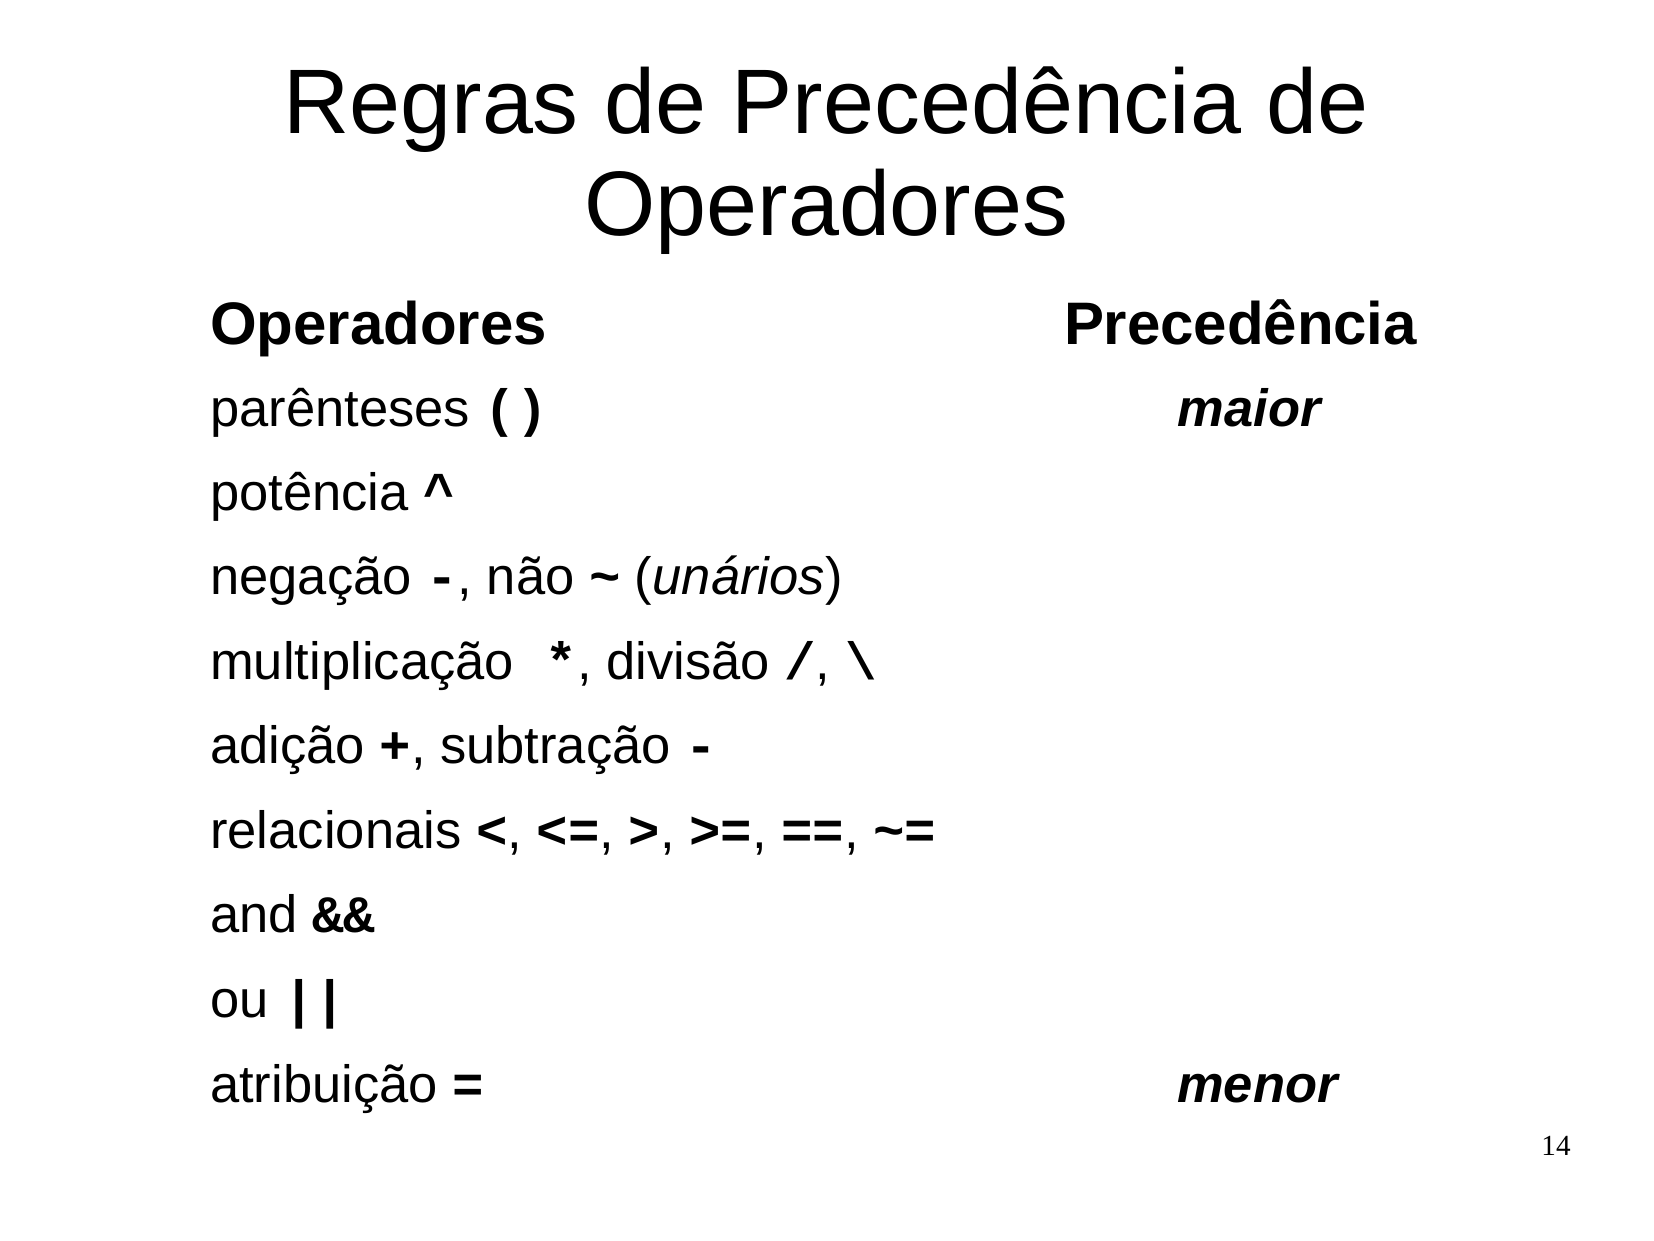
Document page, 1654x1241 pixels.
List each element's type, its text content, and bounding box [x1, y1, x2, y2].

title Regras de Precedência de Operadores [82, 49, 1571, 257]
list Operadores Precedência parênteses () maior potência ^ negação -, não ~ (unários) multiplicação *, divisão /, \ adição +, subtração - relacionais <, <=, >, >=, ==, ~= and && ou || atribuição = menor [82, 290, 1571, 1123]
